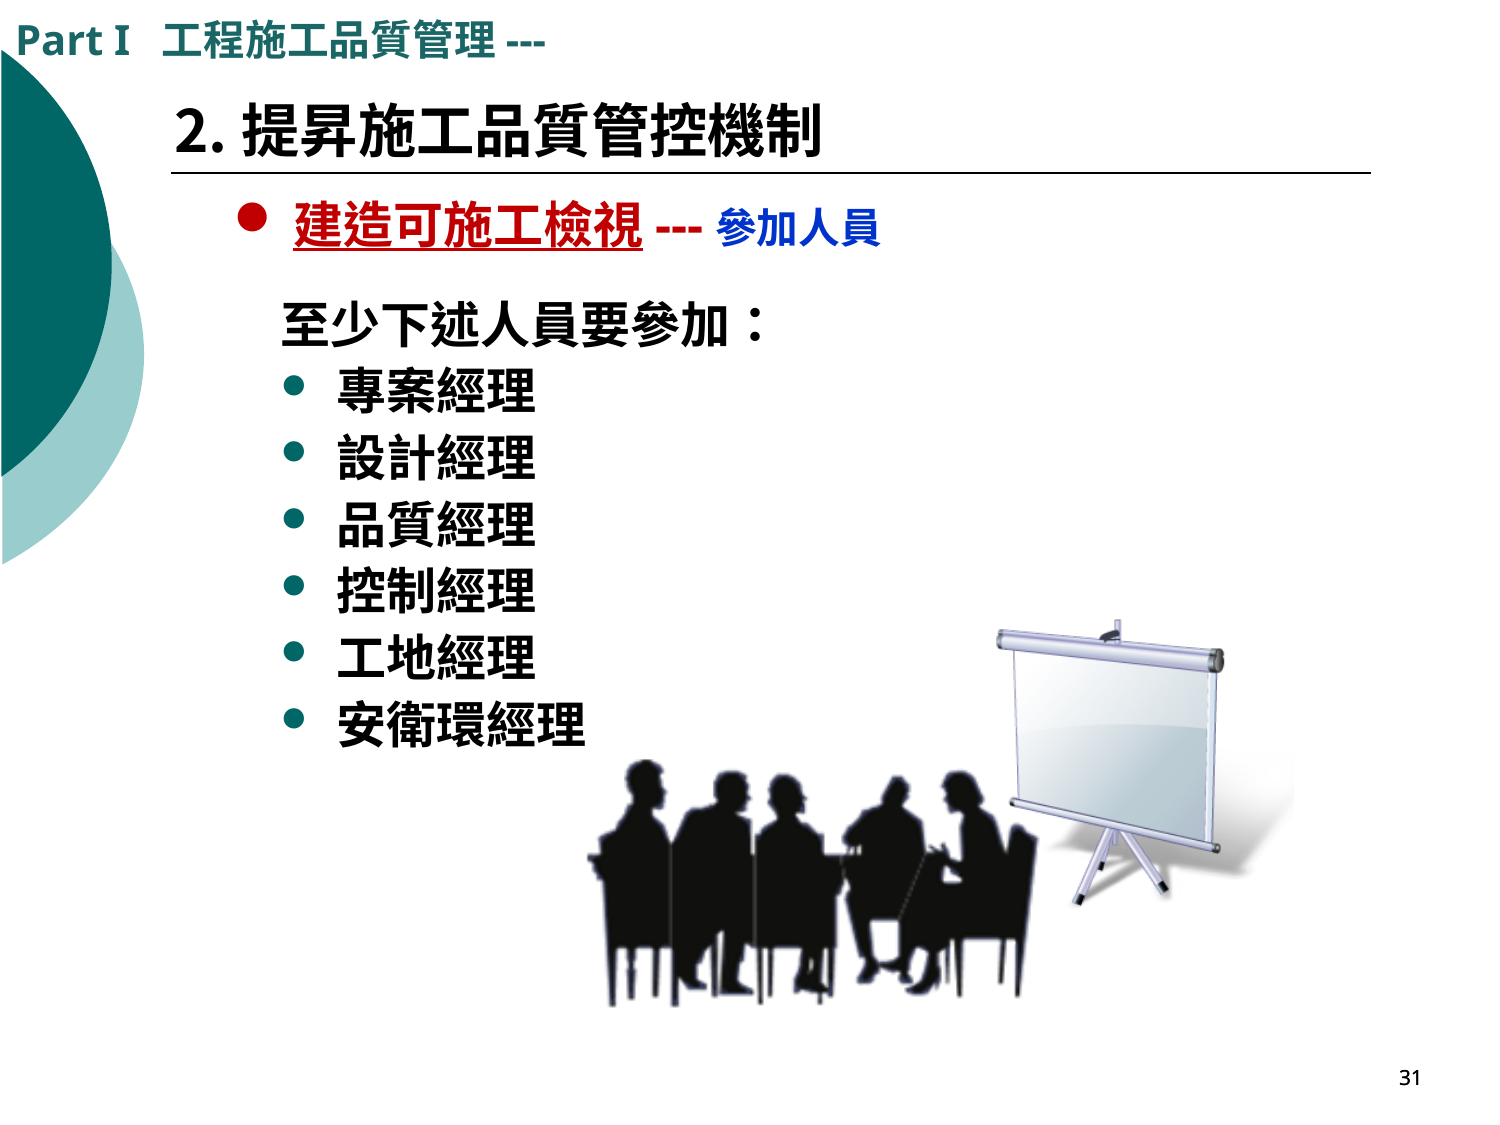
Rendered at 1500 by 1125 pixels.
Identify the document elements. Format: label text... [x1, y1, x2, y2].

text_box Part I 工程施工品質管理--- [0, 0, 597, 79]
picture [586, 609, 1294, 1012]
text_box 建造可施工檢視---參加人員 [218, 172, 1069, 275]
text_box 至少下述人員要參加： 專案經理 設計經理 品質經理 控制經理 工地經理 安衛環經理 [265, 278, 987, 764]
title 2.提昇施工品質管控機制 [159, 78, 1376, 181]
